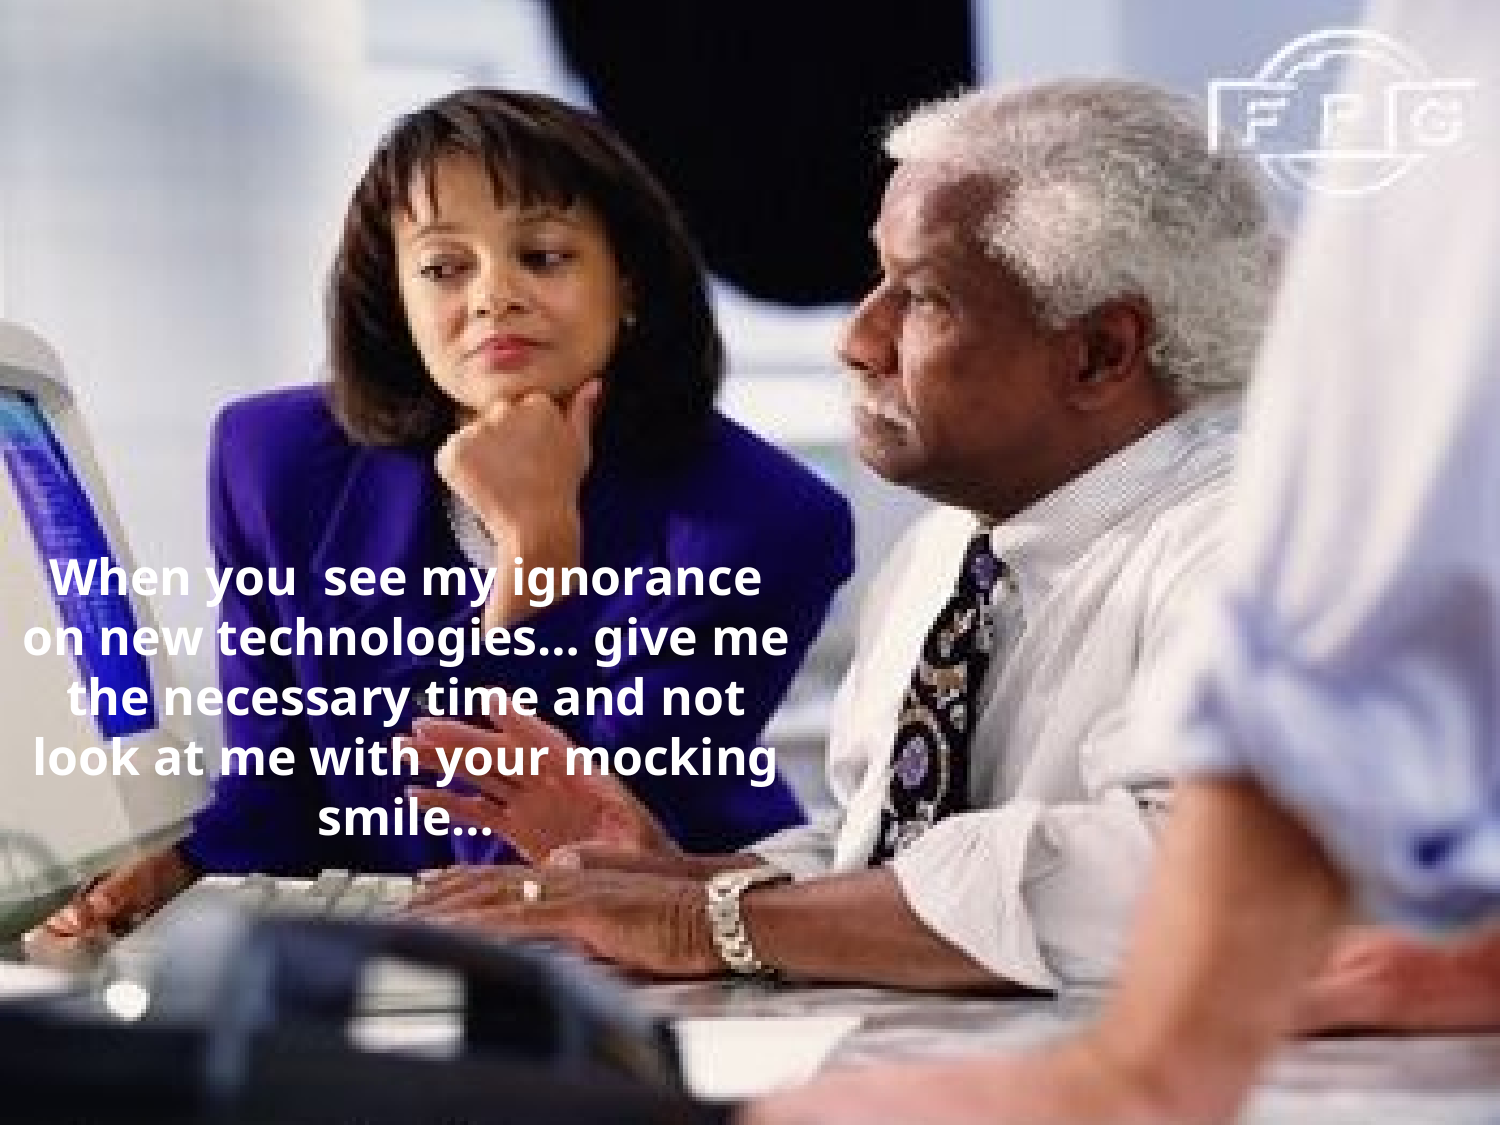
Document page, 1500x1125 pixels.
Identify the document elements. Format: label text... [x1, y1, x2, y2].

picture [0, 0, 1500, 1125]
text_box When you see my ignorance on new technologies… give me the necessary time and not look at me with your mocking smile… [0, 537, 813, 853]
